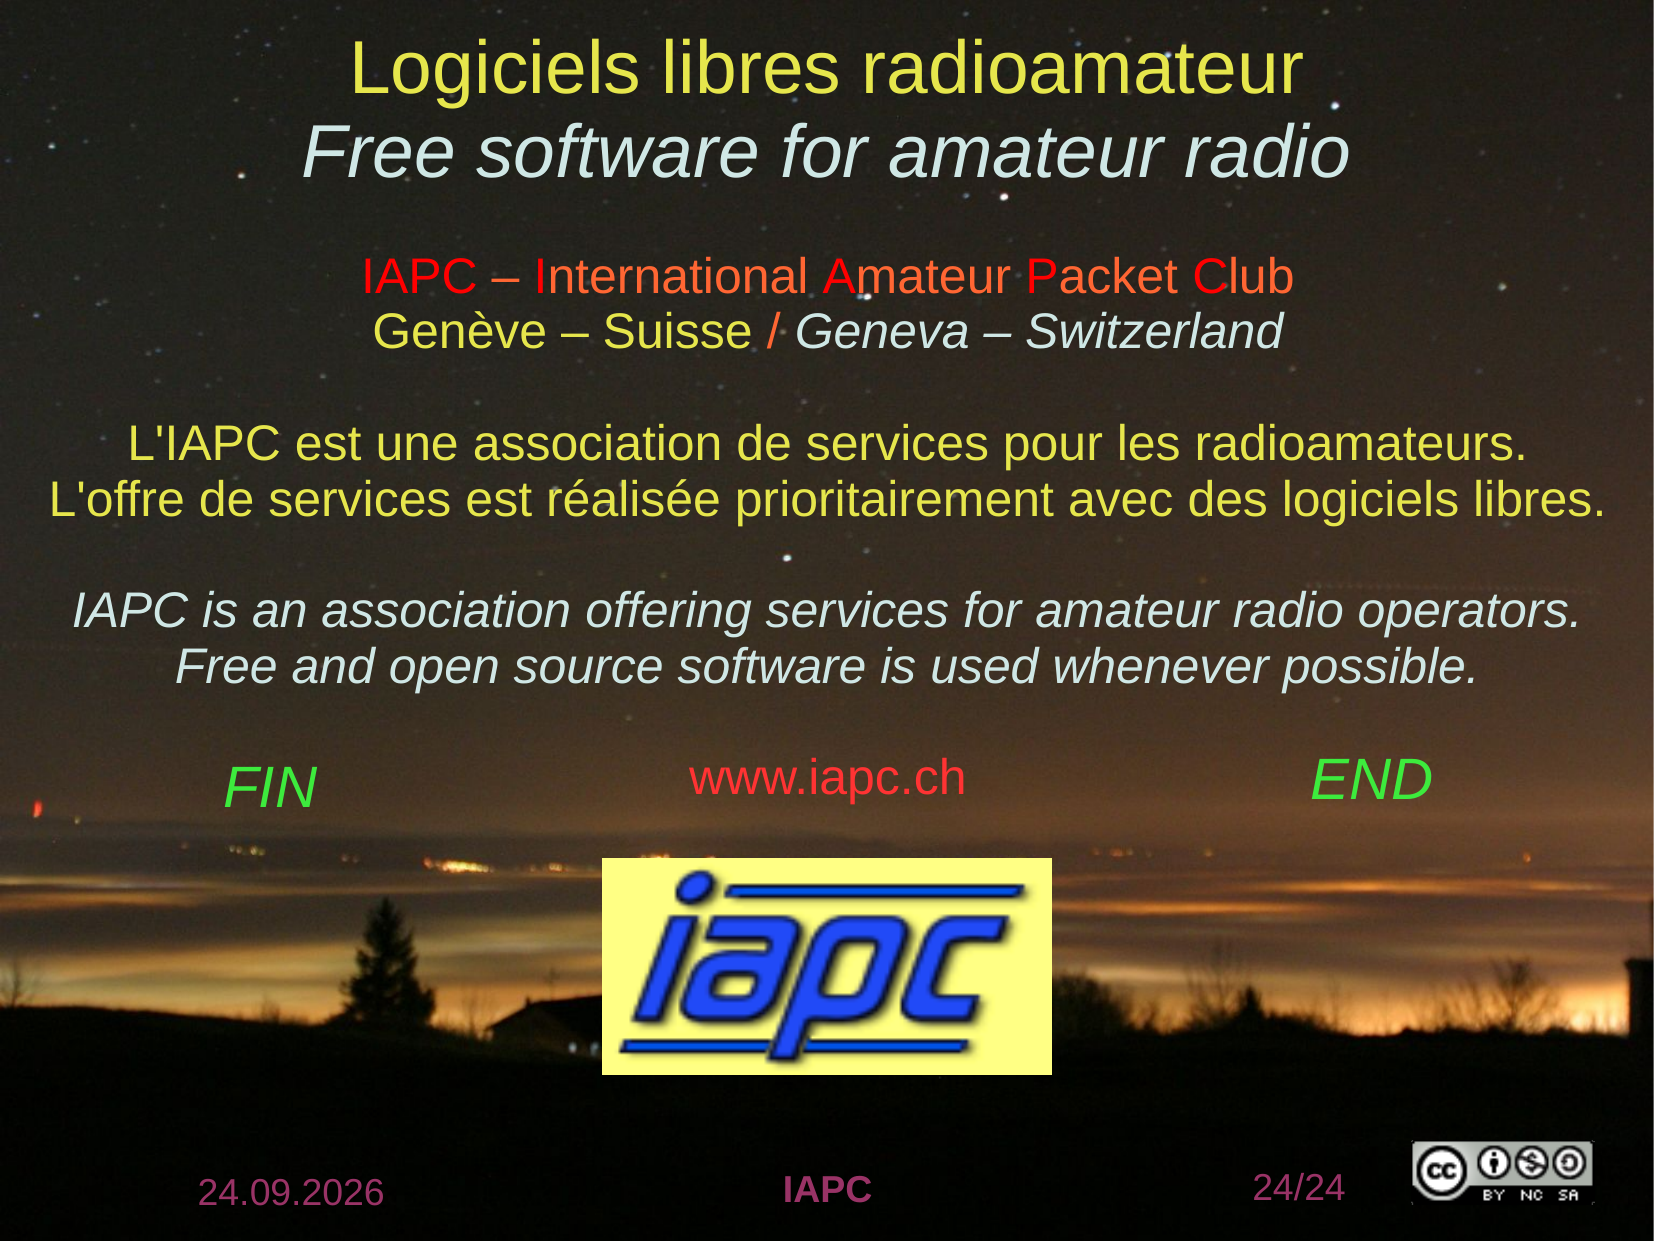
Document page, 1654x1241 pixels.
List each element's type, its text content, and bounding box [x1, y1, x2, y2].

subtitle IAPC – International Amateur Packet Club Genève – Suisse / Geneva – Switzerland L'IAPC est une association de services pour les radioamateurs. L'offre de services est réalisée prioritairement avec des logiciels libres. IAPC is an association offering services for amateur radio operators. Free and open source software is used whenever possible. www.iapc.ch [35, 248, 1621, 806]
text_box END [1264, 732, 1480, 827]
text_box FIN [163, 744, 378, 831]
picture [0, 0, 1654, 1241]
title Logiciels libres radioamateur Free software for amateur radio [82, 5, 1571, 213]
